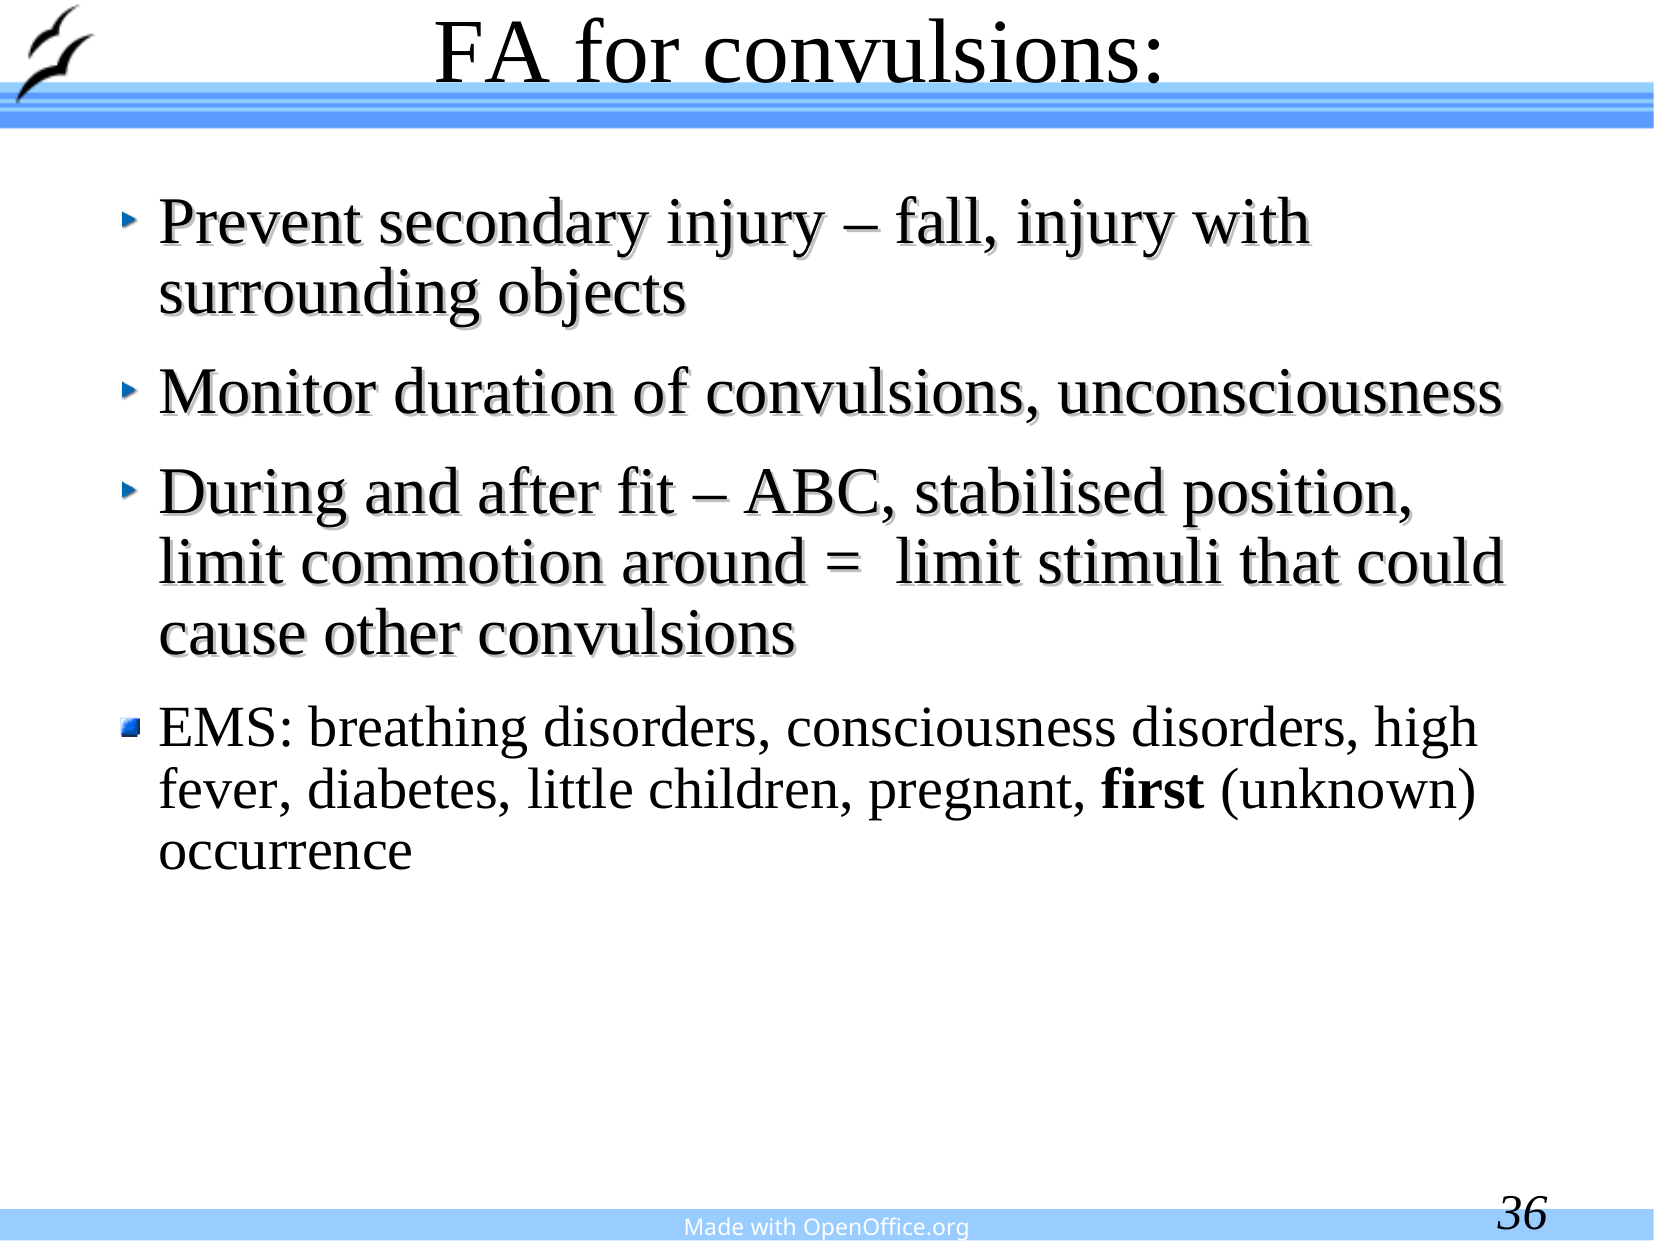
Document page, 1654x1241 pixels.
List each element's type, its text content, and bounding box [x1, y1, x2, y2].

title FA for convulsions: [94, 0, 1507, 107]
picture [0, 0, 1654, 133]
list Prevent secondary injury – fall, injury with surrounding objects Monitor duration of convulsions, unconsciousness During and after fit – ABC, stabilised position, limit commotion around = limit stimuli that could cause other convulsions EMS: breathing disorders, consciousness disorders, high fever, diabetes, little children, pregnant, first (unknown) occurrence [120, 186, 1534, 1195]
